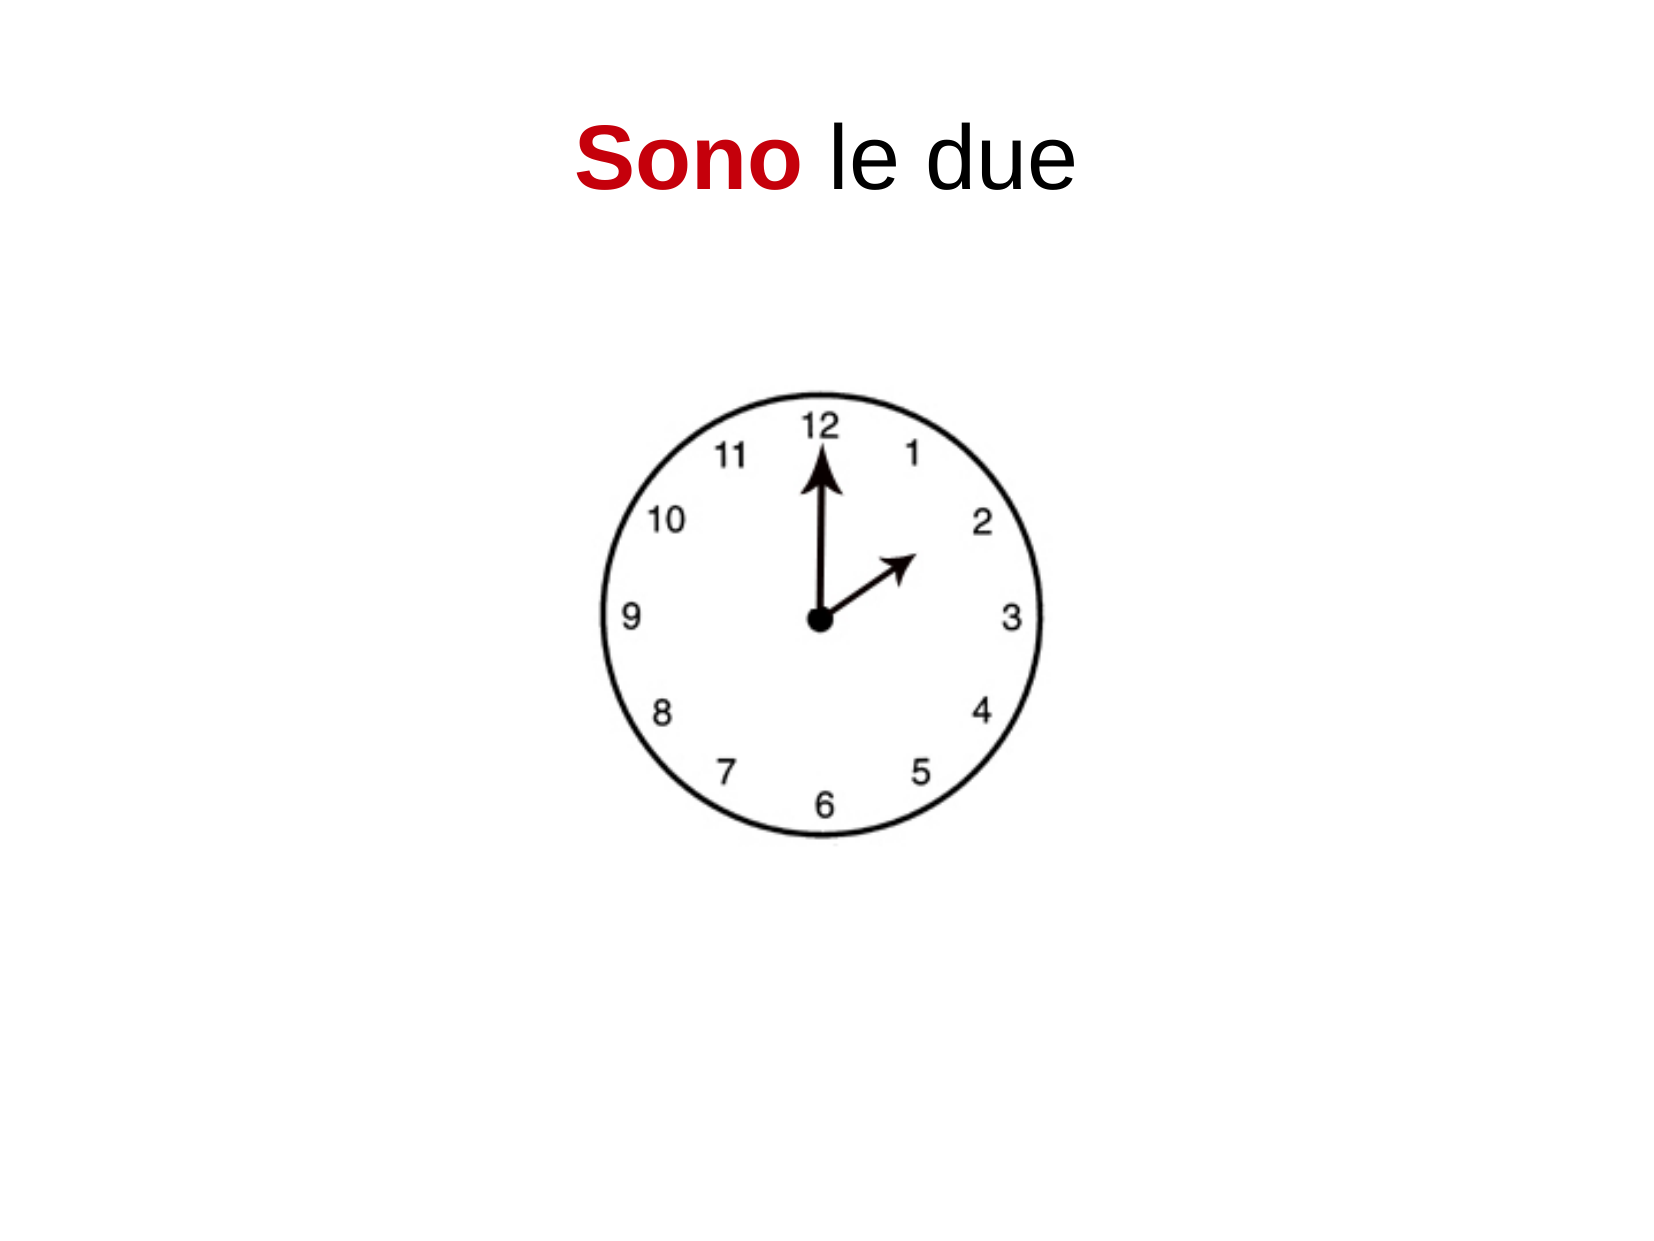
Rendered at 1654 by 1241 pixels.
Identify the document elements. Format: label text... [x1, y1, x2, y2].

title Sono le due [82, 49, 1571, 257]
picture [574, 368, 1080, 872]
